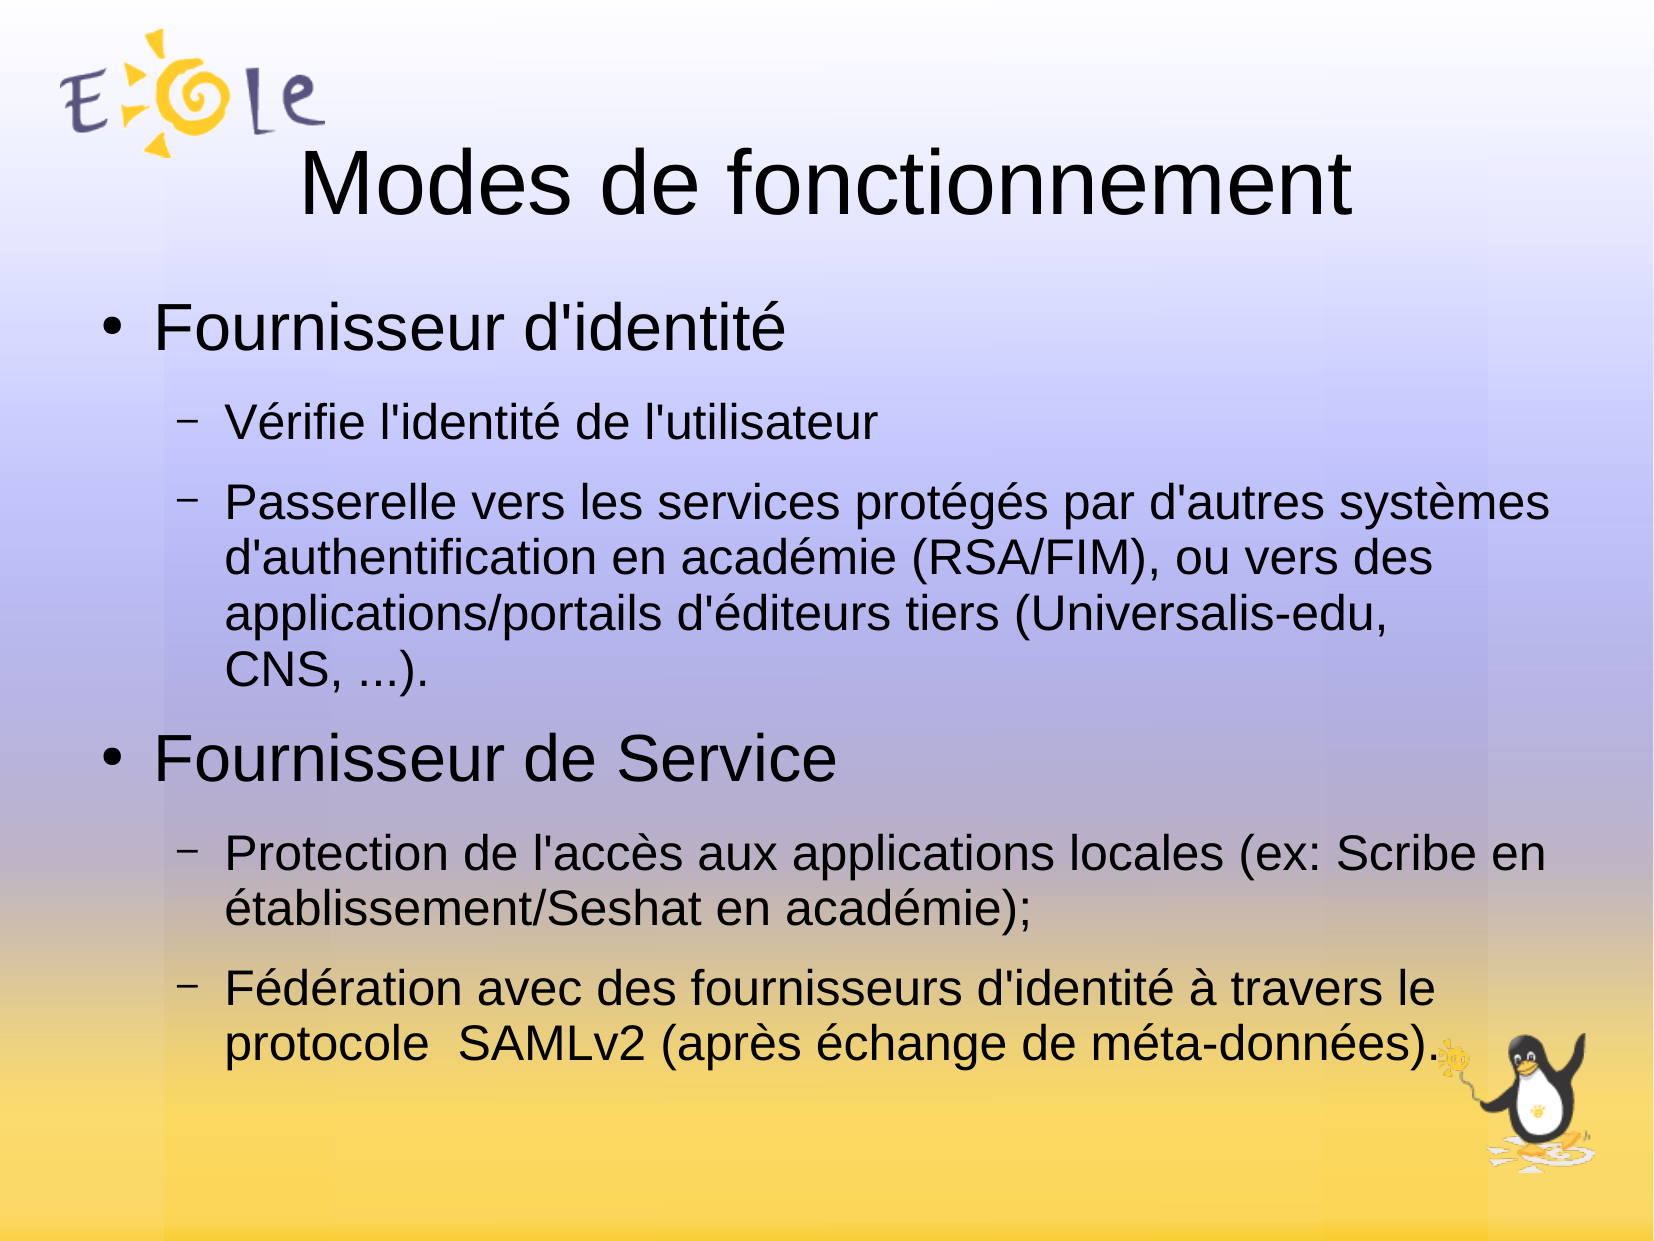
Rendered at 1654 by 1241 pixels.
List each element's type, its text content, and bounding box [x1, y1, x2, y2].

title Modes de fonctionnement [82, 86, 1571, 279]
picture [0, 0, 1654, 1241]
list Fournisseur d'identité Vérifie l'identité de l'utilisateur Passerelle vers les services protégés par d'autres systèmes d'authentification en académie (RSA/FIM), ou vers des applications/portails d'éditeurs tiers (Universalis-edu, CNS, ...). Fournisseur de Service Protection de l'accès aux applications locales (ex: Scribe en établissement/Seshat en académie); Fédération avec des fournisseurs d'identité à travers le protocole SAMLv2 (après échange de méta-données). [82, 290, 1571, 1145]
